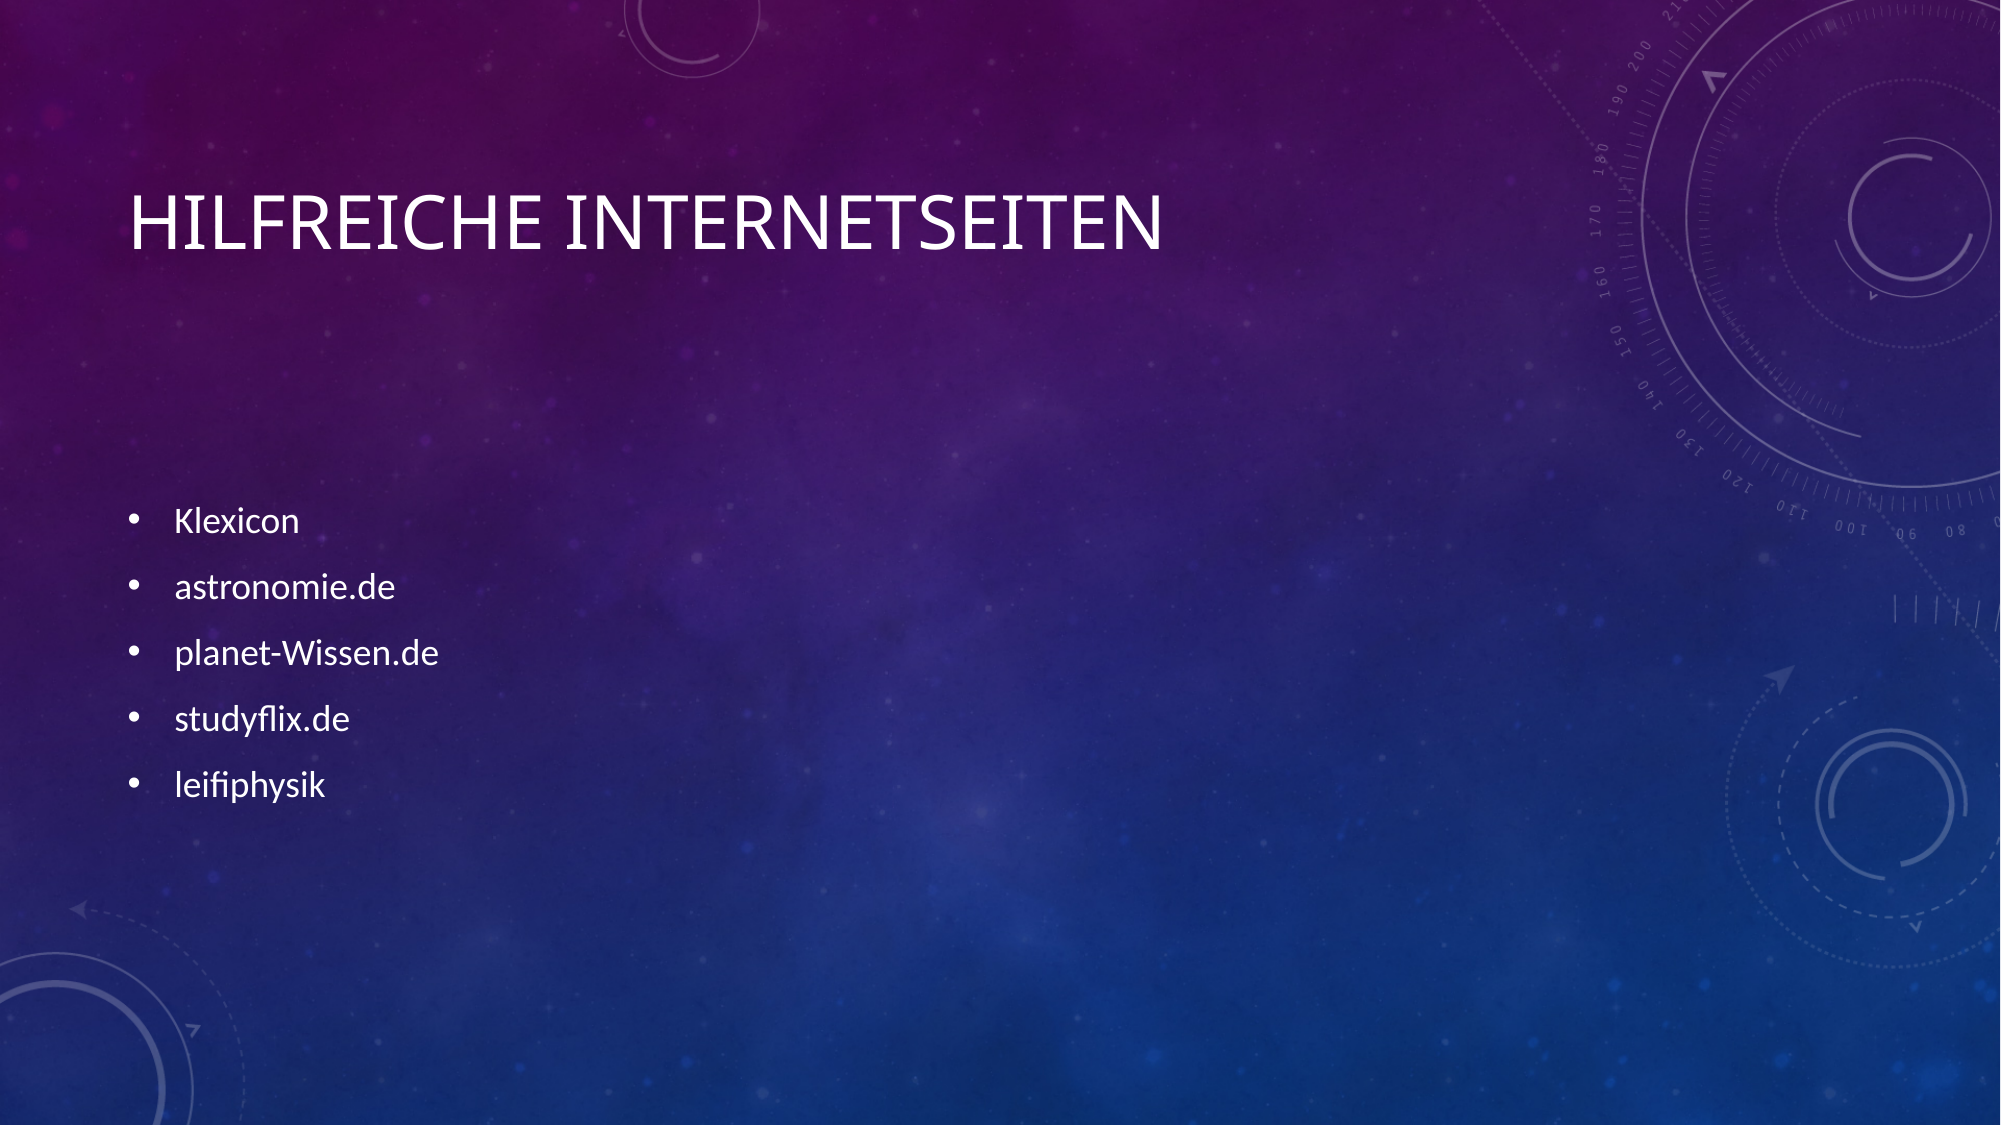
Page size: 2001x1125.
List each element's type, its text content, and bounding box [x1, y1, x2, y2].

picture [0, 0, 2001, 1125]
title Hilfreiche Internetseiten [112, 99, 1775, 339]
list Klexicon astronomie.de planet-Wissen.de studyflix.de leifiphysik [112, 351, 1775, 950]
